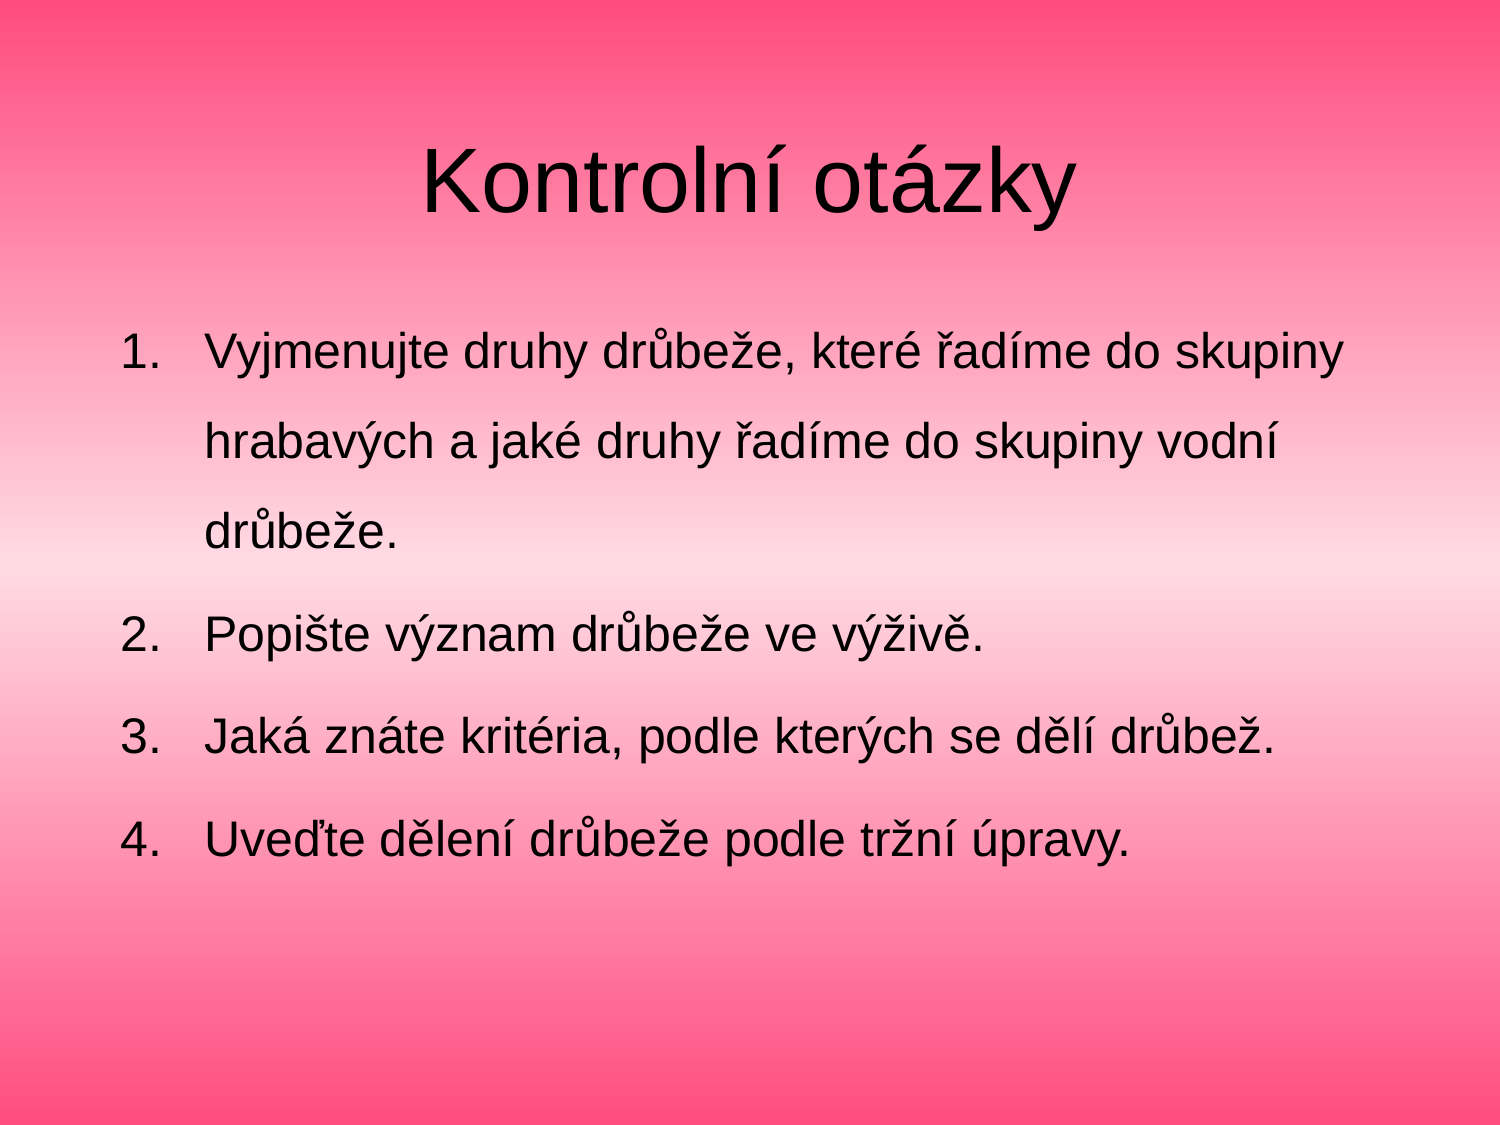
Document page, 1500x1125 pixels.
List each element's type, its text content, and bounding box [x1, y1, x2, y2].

list Vyjmenujte druhy drůbeže, které řadíme do skupiny hrabavých a jaké druhy řadíme do skupiny vodní drůbeže. Popište význam drůbeže ve výživě. Jaká znáte kritéria, podle kterých se dělí drůbež. Uveďte dělení drůbeže podle tržní úpravy. [105, 281, 1417, 1095]
title Kontrolní otázky [112, 93, 1388, 258]
